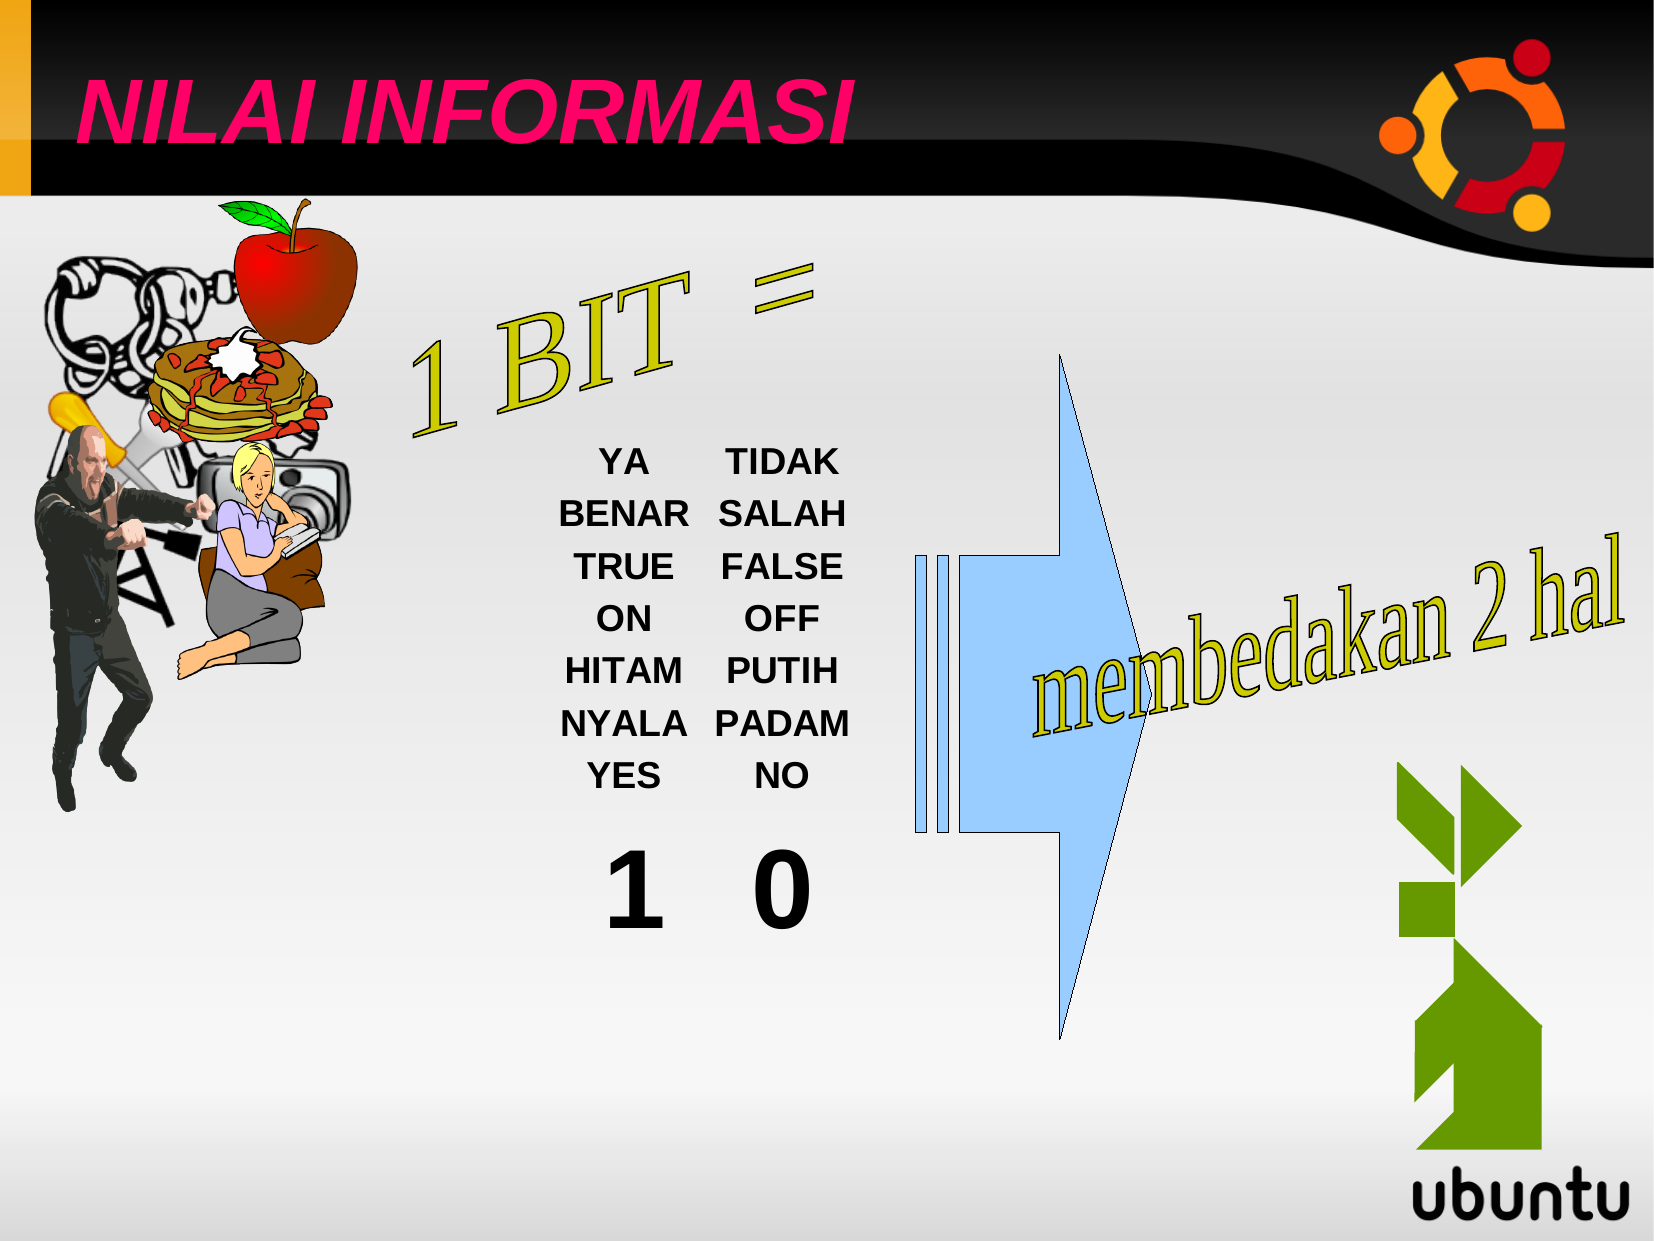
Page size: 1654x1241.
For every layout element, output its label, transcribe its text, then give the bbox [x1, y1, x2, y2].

text_box membedakan 2 hal [1379, 605, 1411, 670]
text_box membedakan 2 hal [1305, 619, 1337, 684]
text_box 1 BIT = [413, 340, 457, 438]
text_box membedakan 2 hal [1188, 613, 1226, 705]
text_box [1415, 940, 1542, 1149]
text_box 1 BIT = [497, 312, 570, 414]
text_box [1141, 663, 1152, 715]
text_box [915, 555, 927, 833]
text_box membedakan 2 hal [1266, 595, 1302, 691]
text_box membedakan 2 hal [1033, 666, 1092, 737]
text_box 1 BIT = [618, 271, 689, 376]
text_box membedakan 2 hal [1413, 596, 1450, 664]
picture [0, 0, 1654, 1241]
text_box 0 [679, 819, 886, 1004]
text_box membedakan 2 hal [1231, 633, 1261, 697]
text_box [1397, 762, 1454, 874]
text_box membedakan 2 hal [1571, 567, 1603, 632]
text_box membedakan 2 hal [1129, 647, 1188, 719]
text_box membedakan 2 hal [1530, 547, 1568, 641]
text_box 1 BIT = [580, 293, 612, 391]
text_box membedakan 2 hal [1096, 659, 1126, 724]
text_box 1 BIT = [755, 263, 813, 287]
title NILAI INFORMASI [60, 18, 1625, 206]
text_box [937, 555, 949, 833]
text_box [1461, 767, 1521, 885]
text_box 1 BIT = [755, 290, 813, 314]
chart [545, 436, 1059, 806]
text_box membedakan 2 hal [1605, 532, 1624, 626]
text_box 1 [531, 819, 679, 1004]
text_box membedakan 2 hal [1474, 561, 1506, 652]
text_box [1399, 882, 1454, 937]
text_box [959, 354, 1146, 1040]
text_box membedakan 2 hal [1338, 584, 1377, 678]
